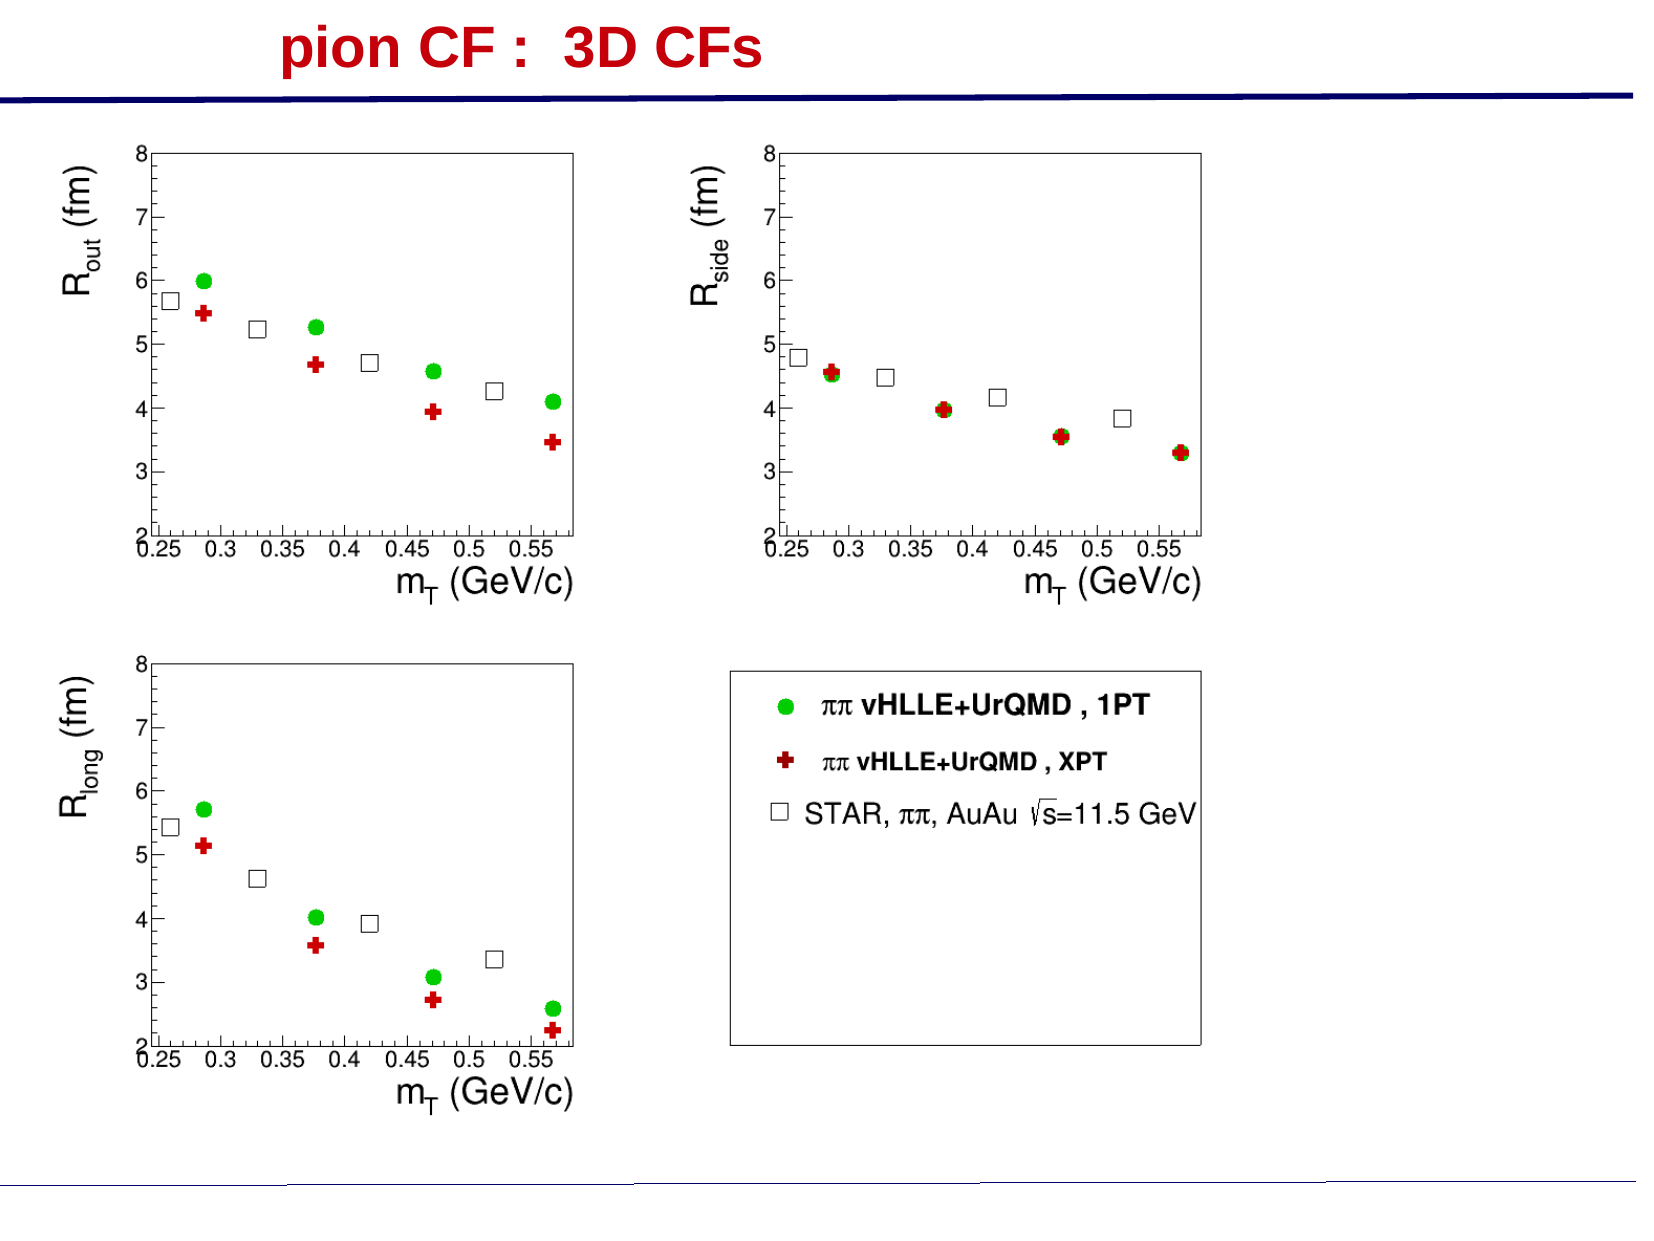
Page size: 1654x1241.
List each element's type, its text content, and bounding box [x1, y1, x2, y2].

text_box [23, 968, 1654, 1205]
title pion CF : 3D CFs [35, 0, 1607, 95]
picture [19, 134, 1275, 1156]
